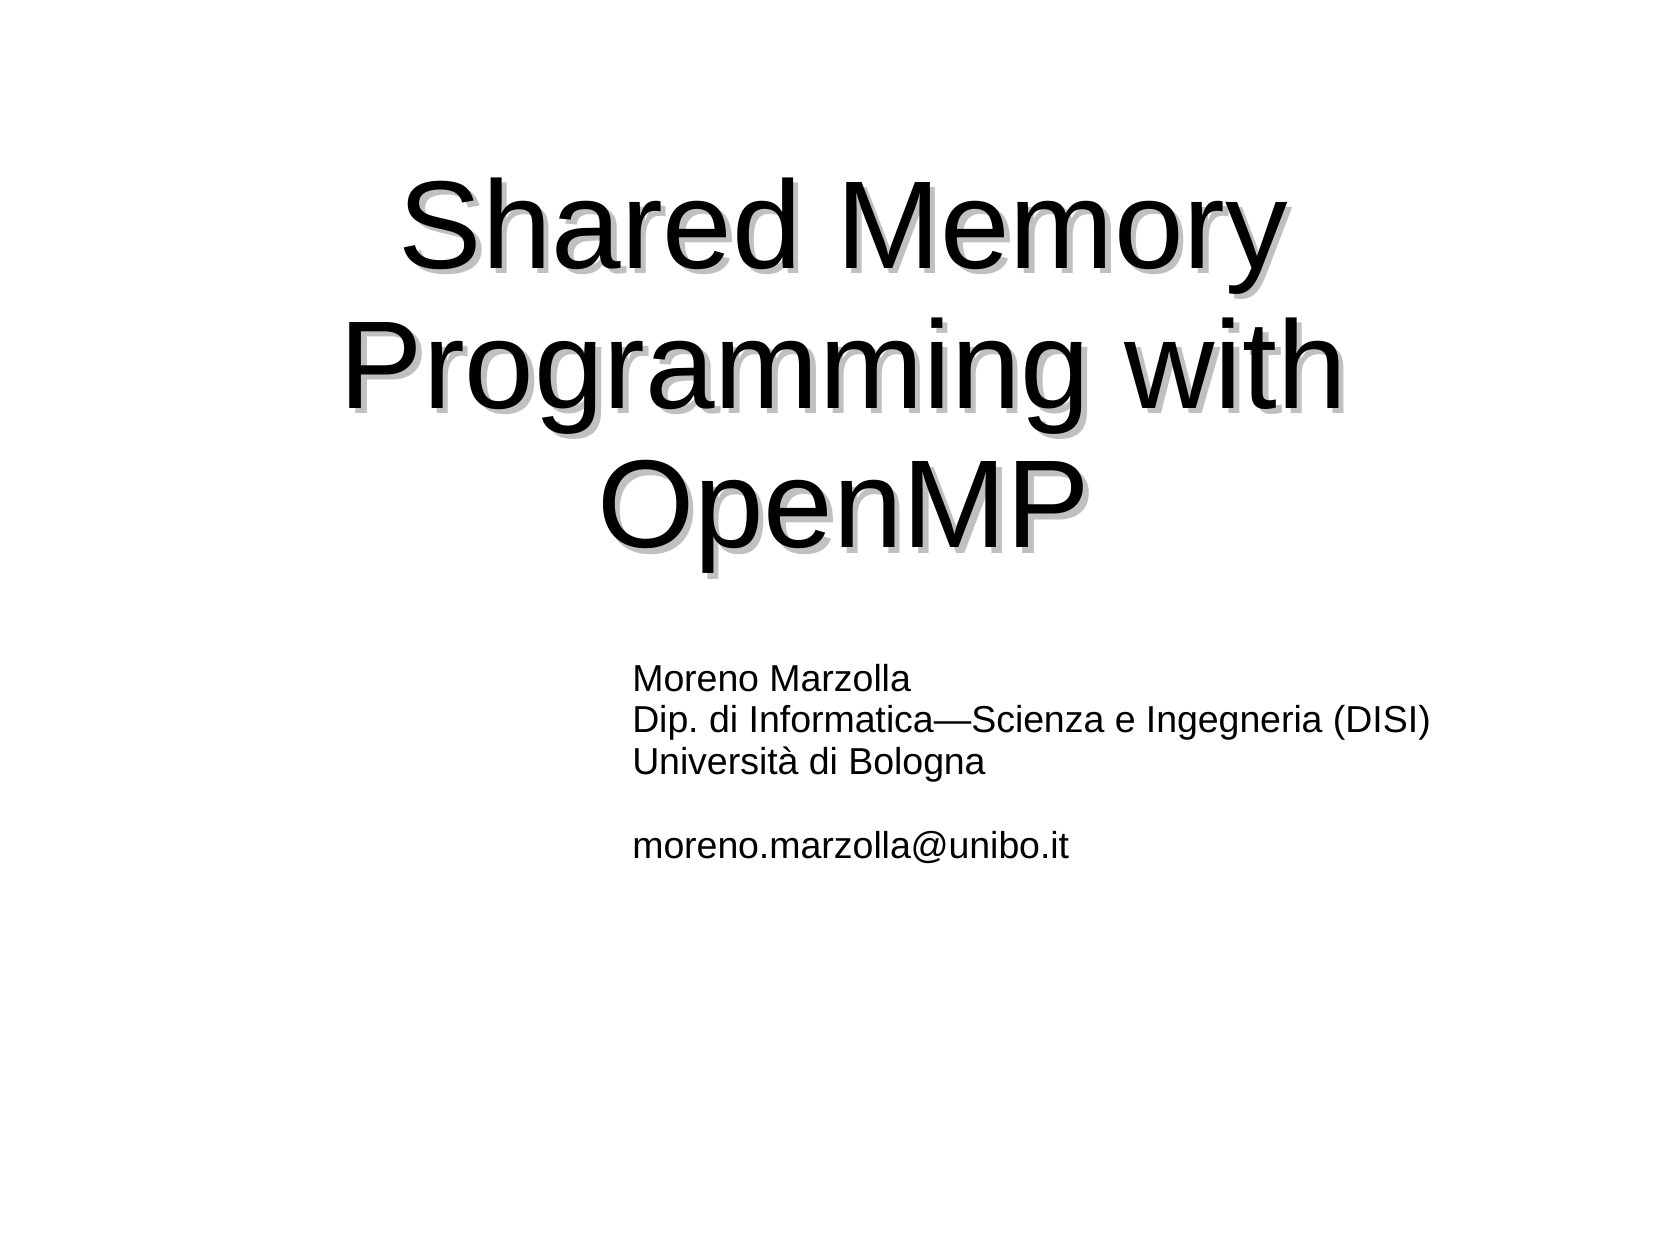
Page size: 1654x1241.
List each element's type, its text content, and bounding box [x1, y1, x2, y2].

text_box Shared Memory Programming with OpenMP [75, 147, 1613, 582]
text_box Moreno Marzolla Dip. di Informatica—Scienza e Ingegneria (DISI) Università di Bologna moreno.marzolla@unibo.it [617, 649, 1447, 1003]
